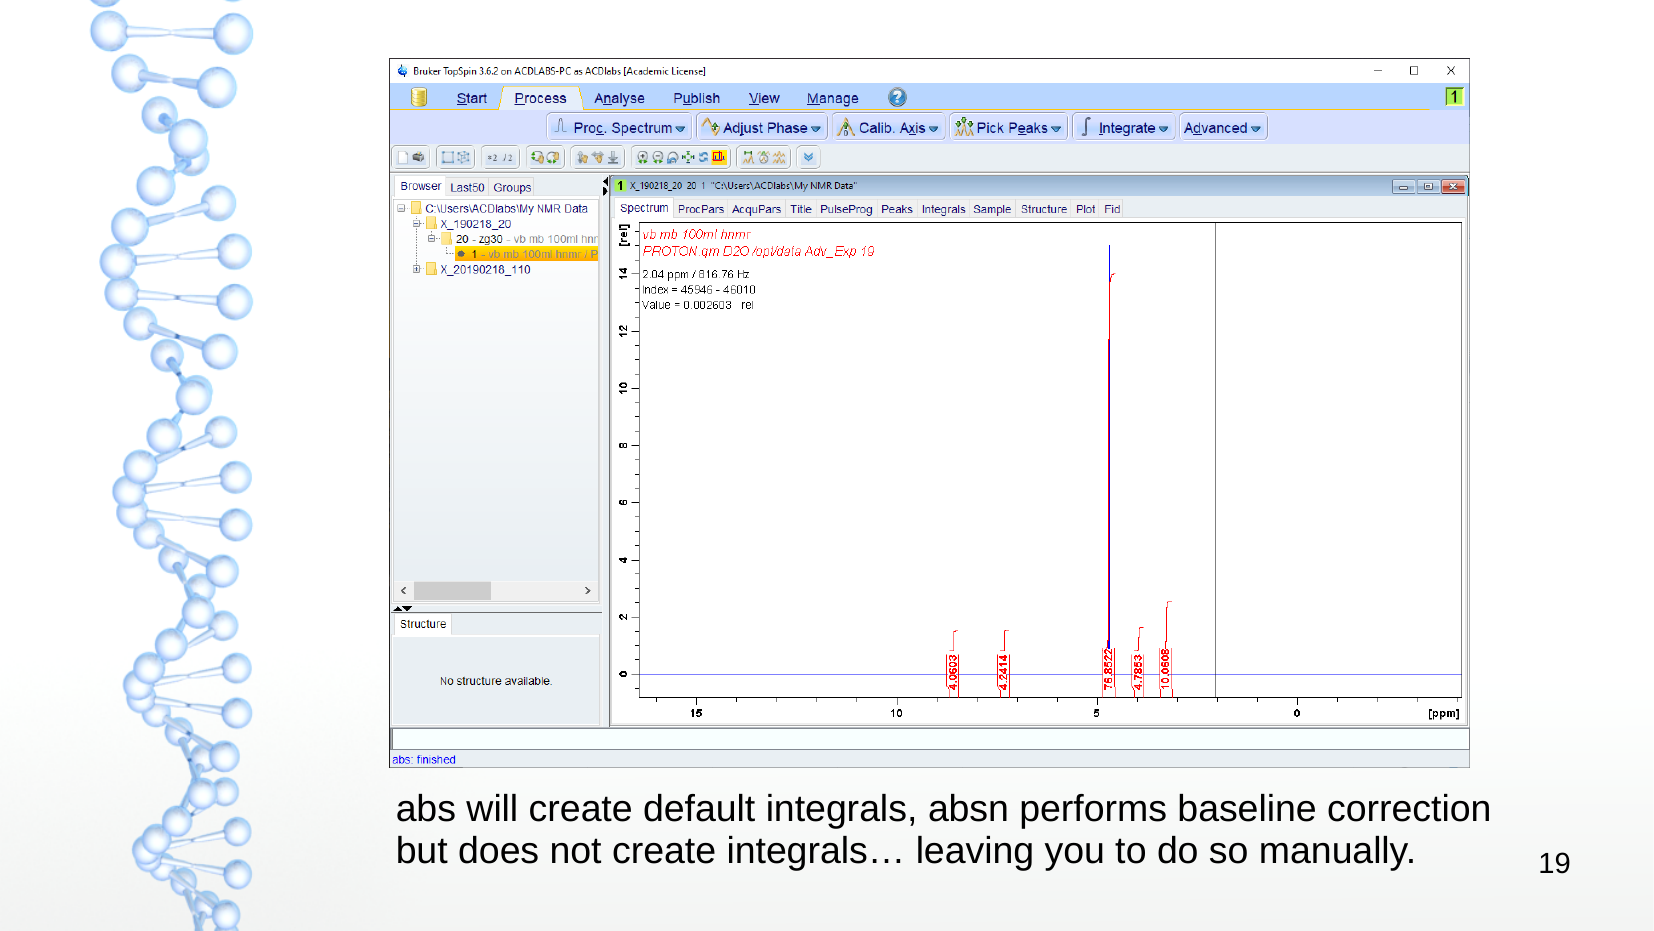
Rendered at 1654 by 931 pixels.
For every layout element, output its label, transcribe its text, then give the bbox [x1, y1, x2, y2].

text_box abs will create default integrals, absn performs baseline correction but does not create integrals… leaving you to do so manually. [381, 780, 1507, 879]
picture [0, 0, 1654, 931]
